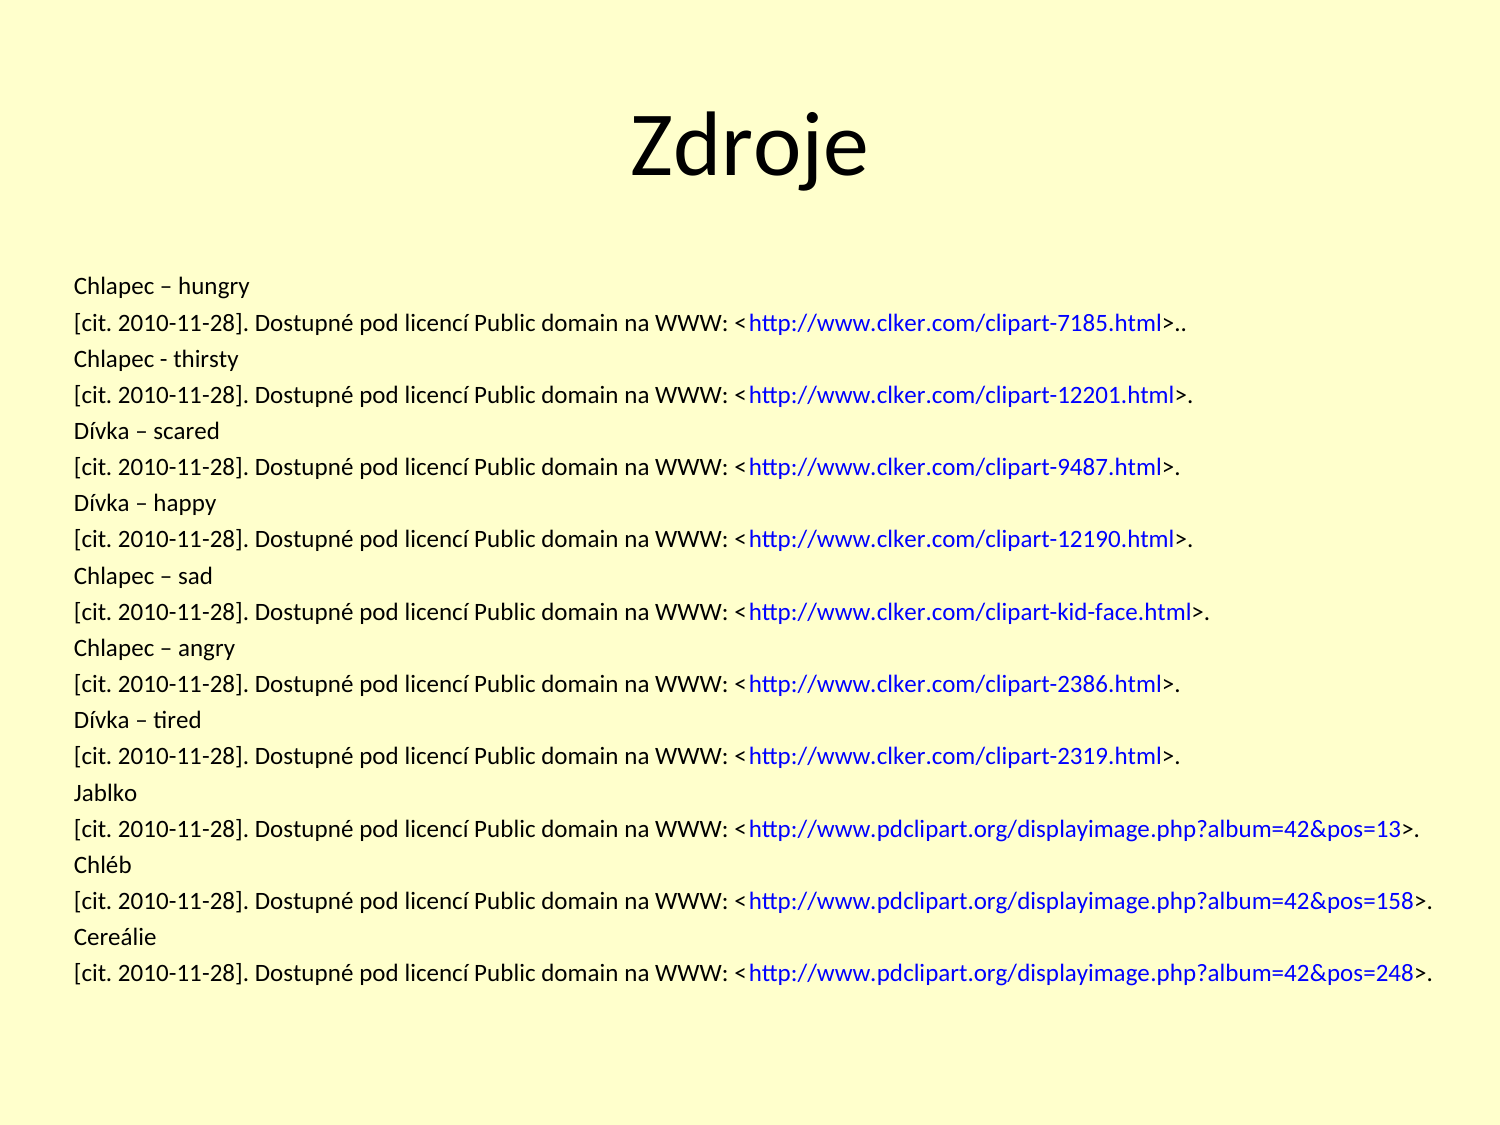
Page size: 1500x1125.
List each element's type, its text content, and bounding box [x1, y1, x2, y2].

title Zdroje [75, 45, 1426, 233]
list Chlapec – hungry [cit. 2010-11-28]. Dostupné pod licencí Public domain na WWW: <http://www.clker.com/clipart-7185.html>.. Chlapec - thirsty [cit. 2010-11-28]. Dostupné pod licencí Public domain na WWW: <http://www.clker.com/clipart-12201.html>. Dívka – scared [cit. 2010-11-28]. Dostupné pod licencí Public domain na WWW: <http://www.clker.com/clipart-9487.html>. Dívka – happy [cit. 2010-11-28]. Dostupné pod licencí Public domain na WWW: <http://www.clker.com/clipart-12190.html>. Chlapec – sad [cit. 2010-11-28]. Dostupné pod licencí Public domain na WWW: <http://www.clker.com/clipart-kid-face.html>. Chlapec – angry [cit. 2010-11-28]. Dostupné pod licencí Public domain na WWW: <http://www.clker.com/clipart-2386.html>. Dívka – tired [cit. 2010-11-28]. Dostupné pod licencí Public domain na WWW: <http://www.clker.com/clipart-2319.html>. Jablko [cit. 2010-11-28]. Dostupné pod licencí Public domain na WWW: <http://www.pdclipart.org/displayimage.php?album=42&pos=13>. Chléb [cit. 2010-11-28]. Dostupné pod licencí Public domain na WWW: <http://www.pdclipart.org/displayimage.php?album=42&pos=158>. Cereálie [cit. 2010-11-28]. Dostupné pod licencí Public domain na WWW: <http://www.pdclipart.org/displayimage.php?album=42&pos=248>. [59, 262, 1465, 1084]
